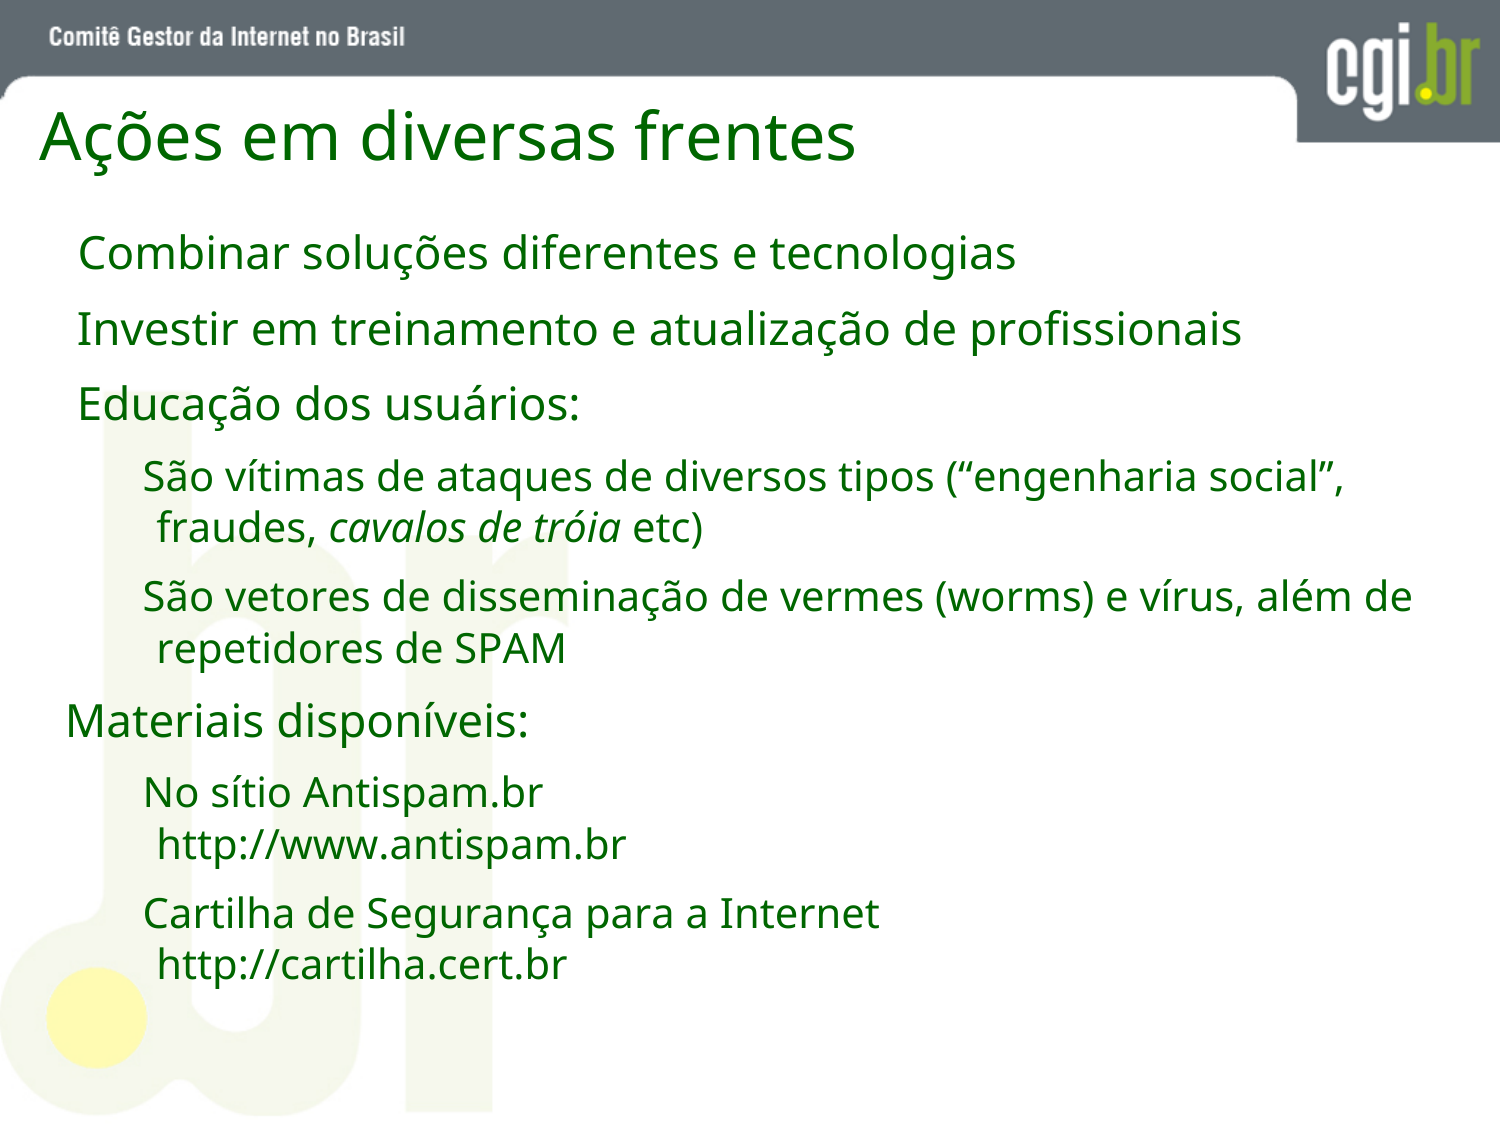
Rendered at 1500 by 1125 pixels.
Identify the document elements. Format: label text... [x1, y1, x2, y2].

title Ações em diversas frentes [24, 86, 1375, 183]
picture [0, 0, 1500, 1125]
list Combinar soluções diferentes e tecnologias Investir em treinamento e atualização de profissionais Educação dos usuários: São vítimas de ataques de diversos tipos (“engenharia social”, fraudes, cavalos de tróia etc) São vetores de disseminação de vermes (worms) e vírus, além de repetidores de SPAM Materiais disponíveis: No sítio Antispam.br http://www.antispam.br Cartilha de Segurança para a Internet http://cartilha.cert.br [50, 212, 1450, 1030]
